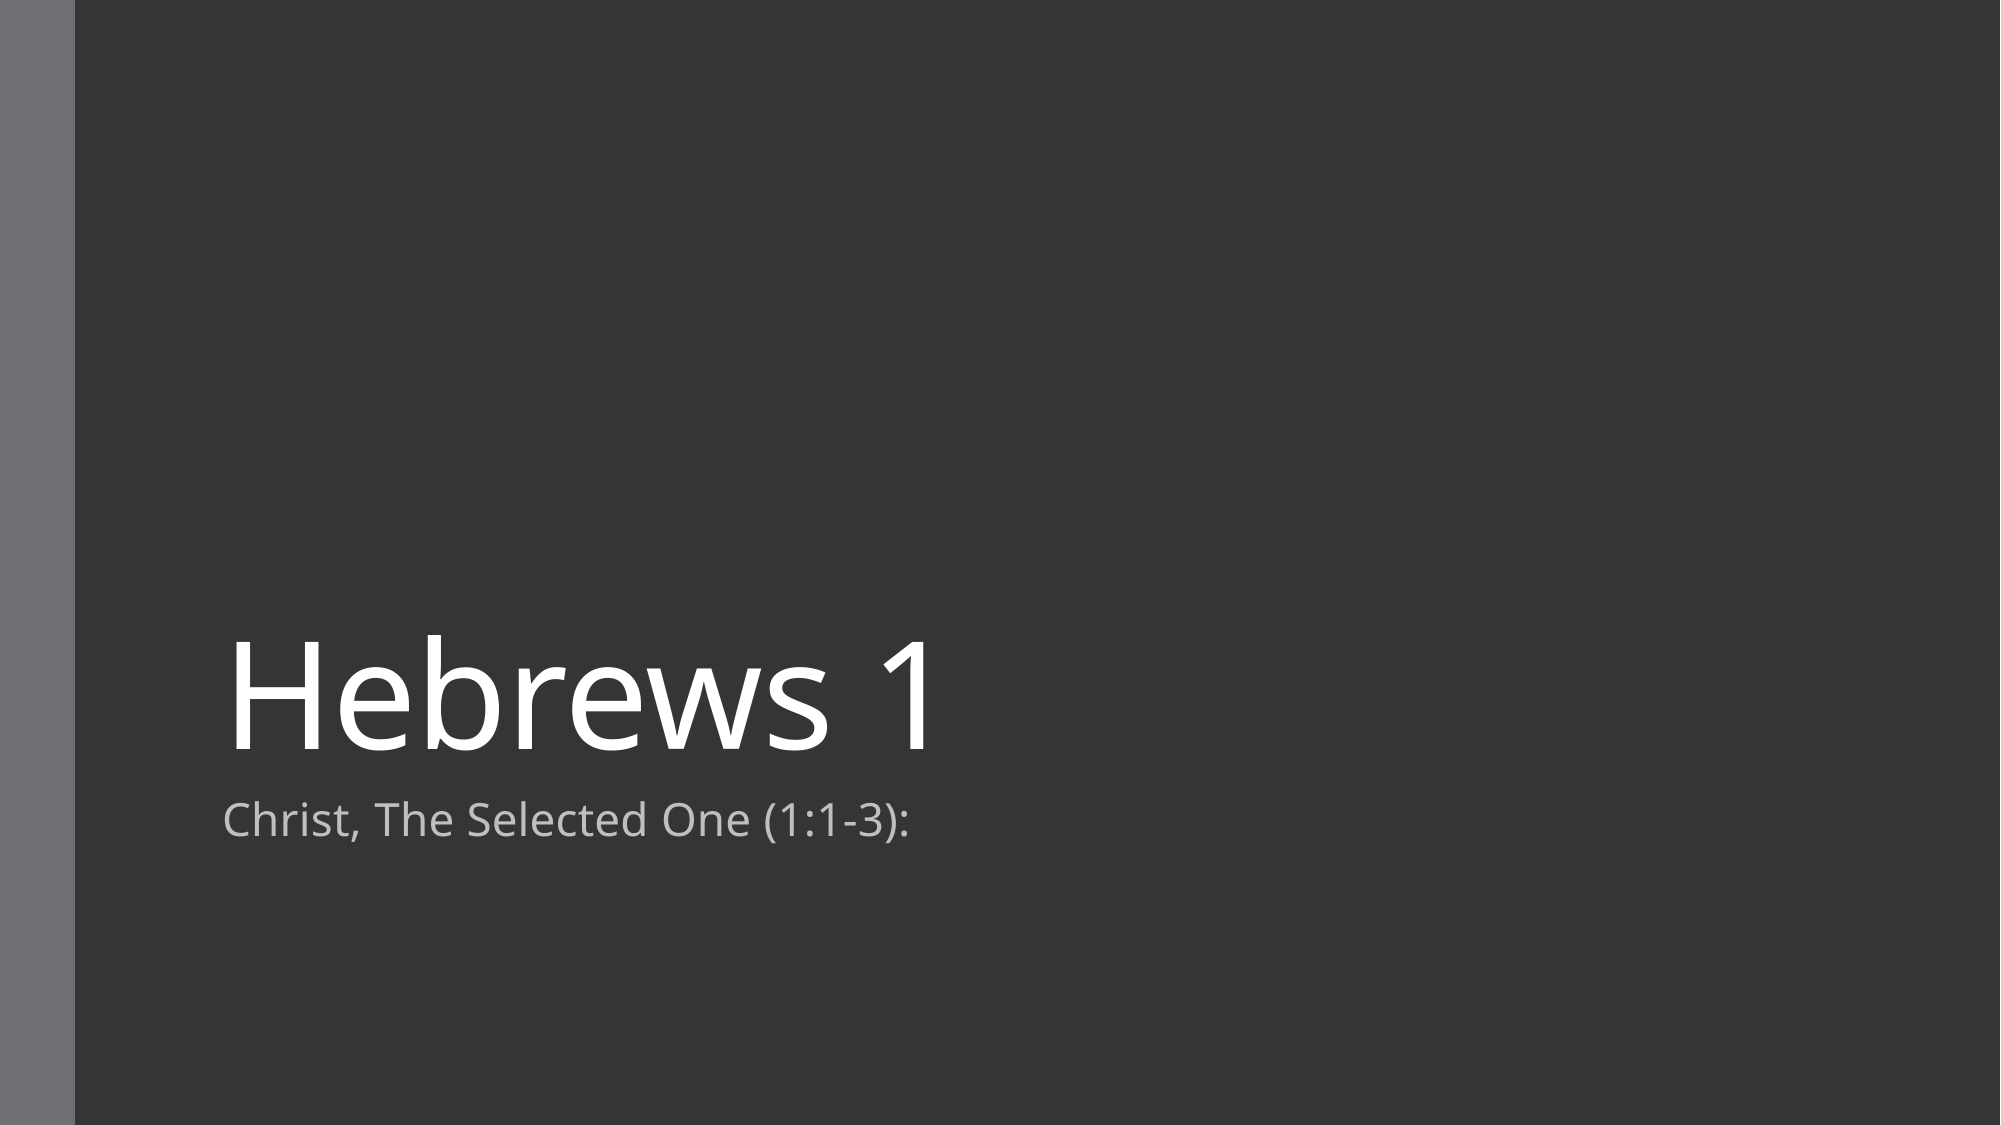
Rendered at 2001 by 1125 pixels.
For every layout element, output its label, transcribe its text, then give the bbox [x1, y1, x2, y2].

title Hebrews 1 [206, 124, 1752, 787]
subtitle Christ, The Selected One (1:1-3): [206, 787, 1752, 1066]
